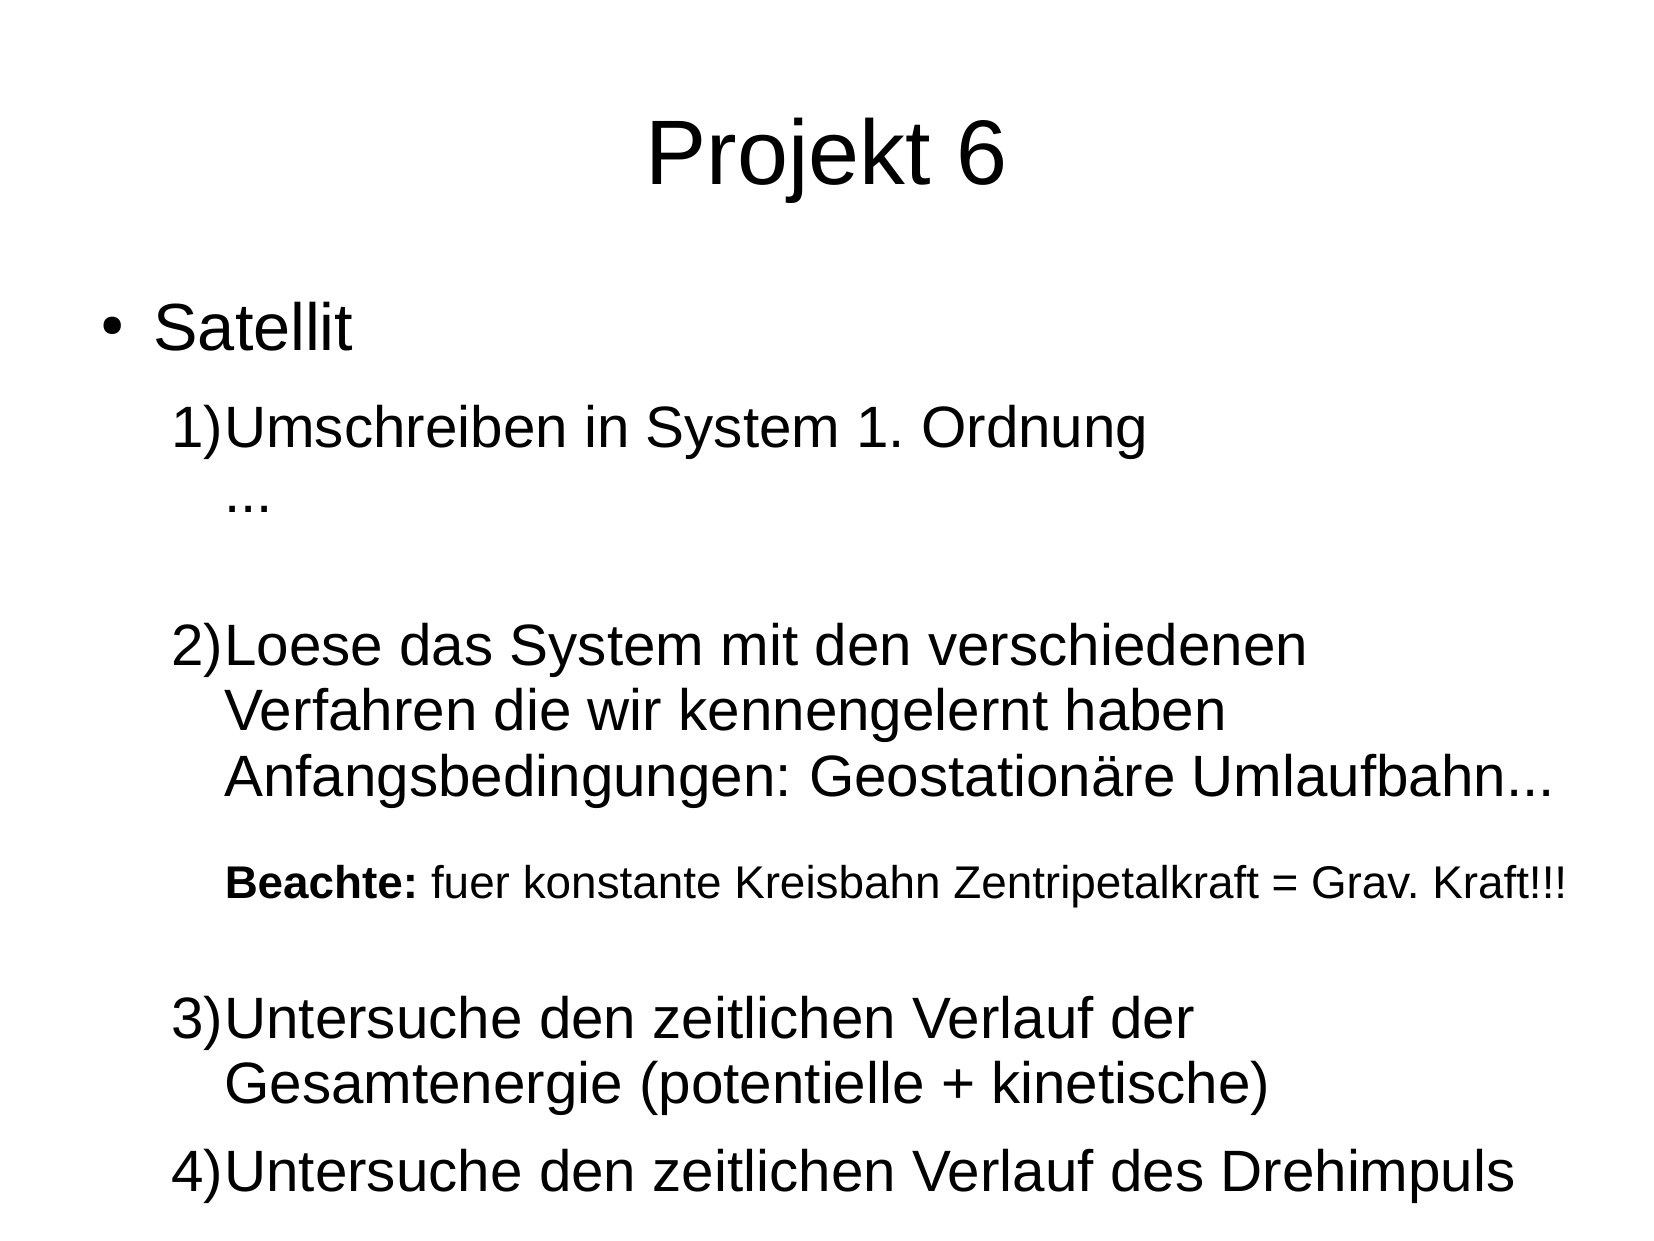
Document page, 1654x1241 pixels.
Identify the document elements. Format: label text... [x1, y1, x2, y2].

text_box Beachte: fuer konstante Kreisbahn Zentripetalkraft = Grav. Kraft!!! [210, 849, 1583, 916]
list Satellit Umschreiben in System 1. Ordnung ... Loese das System mit den verschiedenen Verfahren die wir kennengelernt haben Anfangsbedingungen: Geostationäre Umlaufbahn... Untersuche den zeitlichen Verlauf der Gesamtenergie (potentielle + kinetische) Untersuche den zeitlichen Verlauf des Drehimpuls [82, 290, 1571, 1205]
title Projekt 6 [82, 56, 1571, 250]
